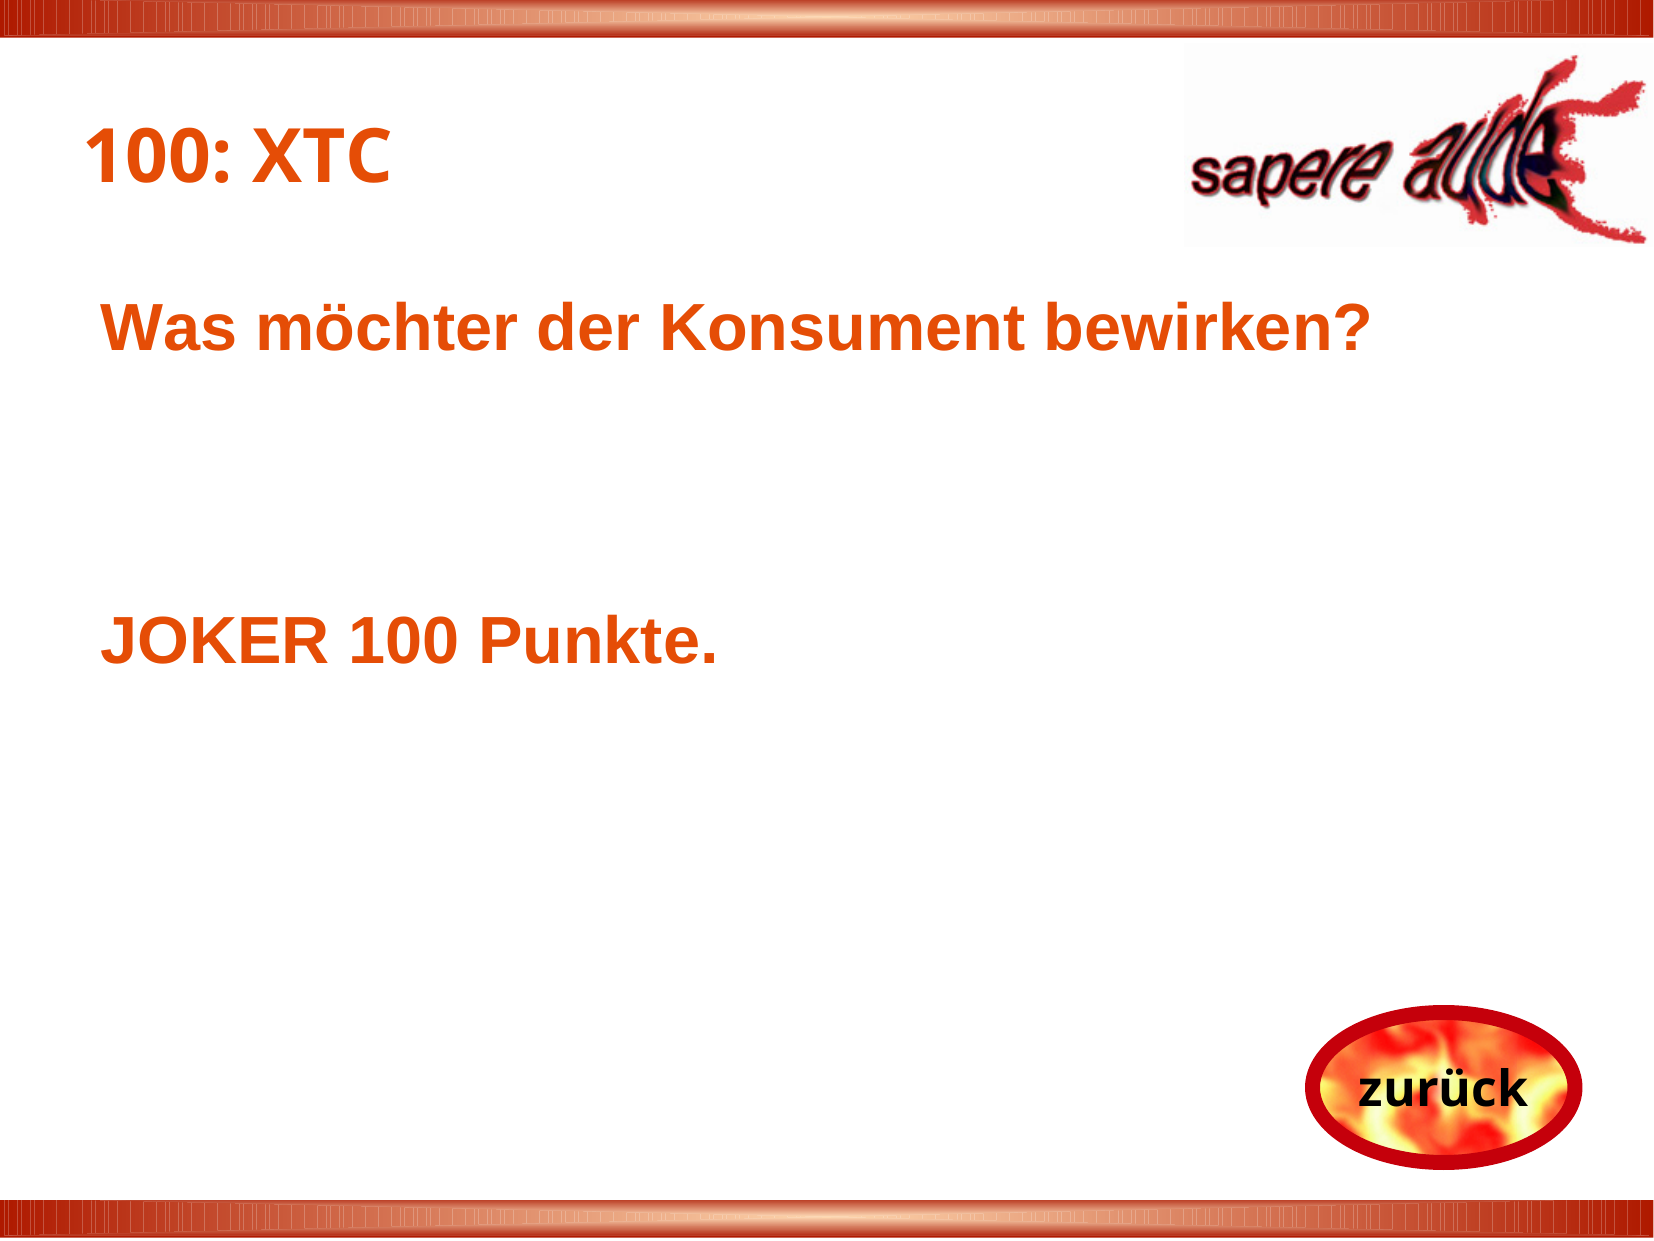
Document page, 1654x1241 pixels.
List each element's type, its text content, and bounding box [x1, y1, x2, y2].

picture [1184, 43, 1654, 247]
picture [1328, 1109, 1560, 1154]
list Was möchter der Konsument bewirken? JOKER 100 Punkte. [82, 290, 1571, 1109]
title 100: XTC [82, 49, 1571, 257]
